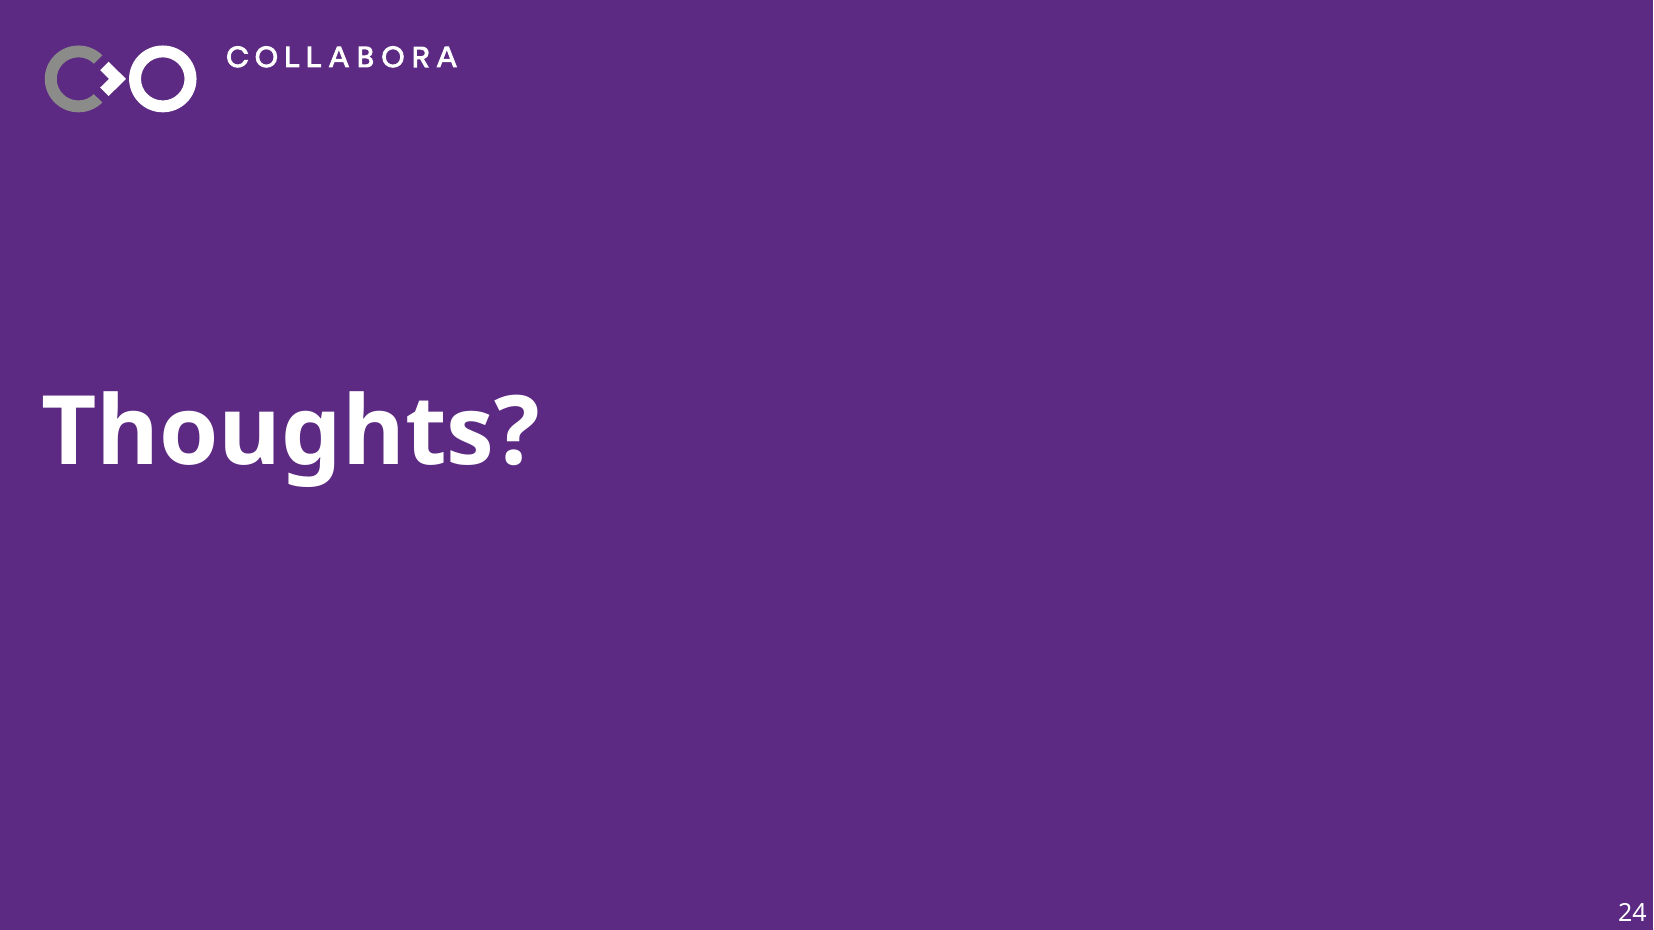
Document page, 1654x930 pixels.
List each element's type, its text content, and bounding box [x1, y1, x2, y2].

title Thoughts? [41, 315, 1529, 541]
